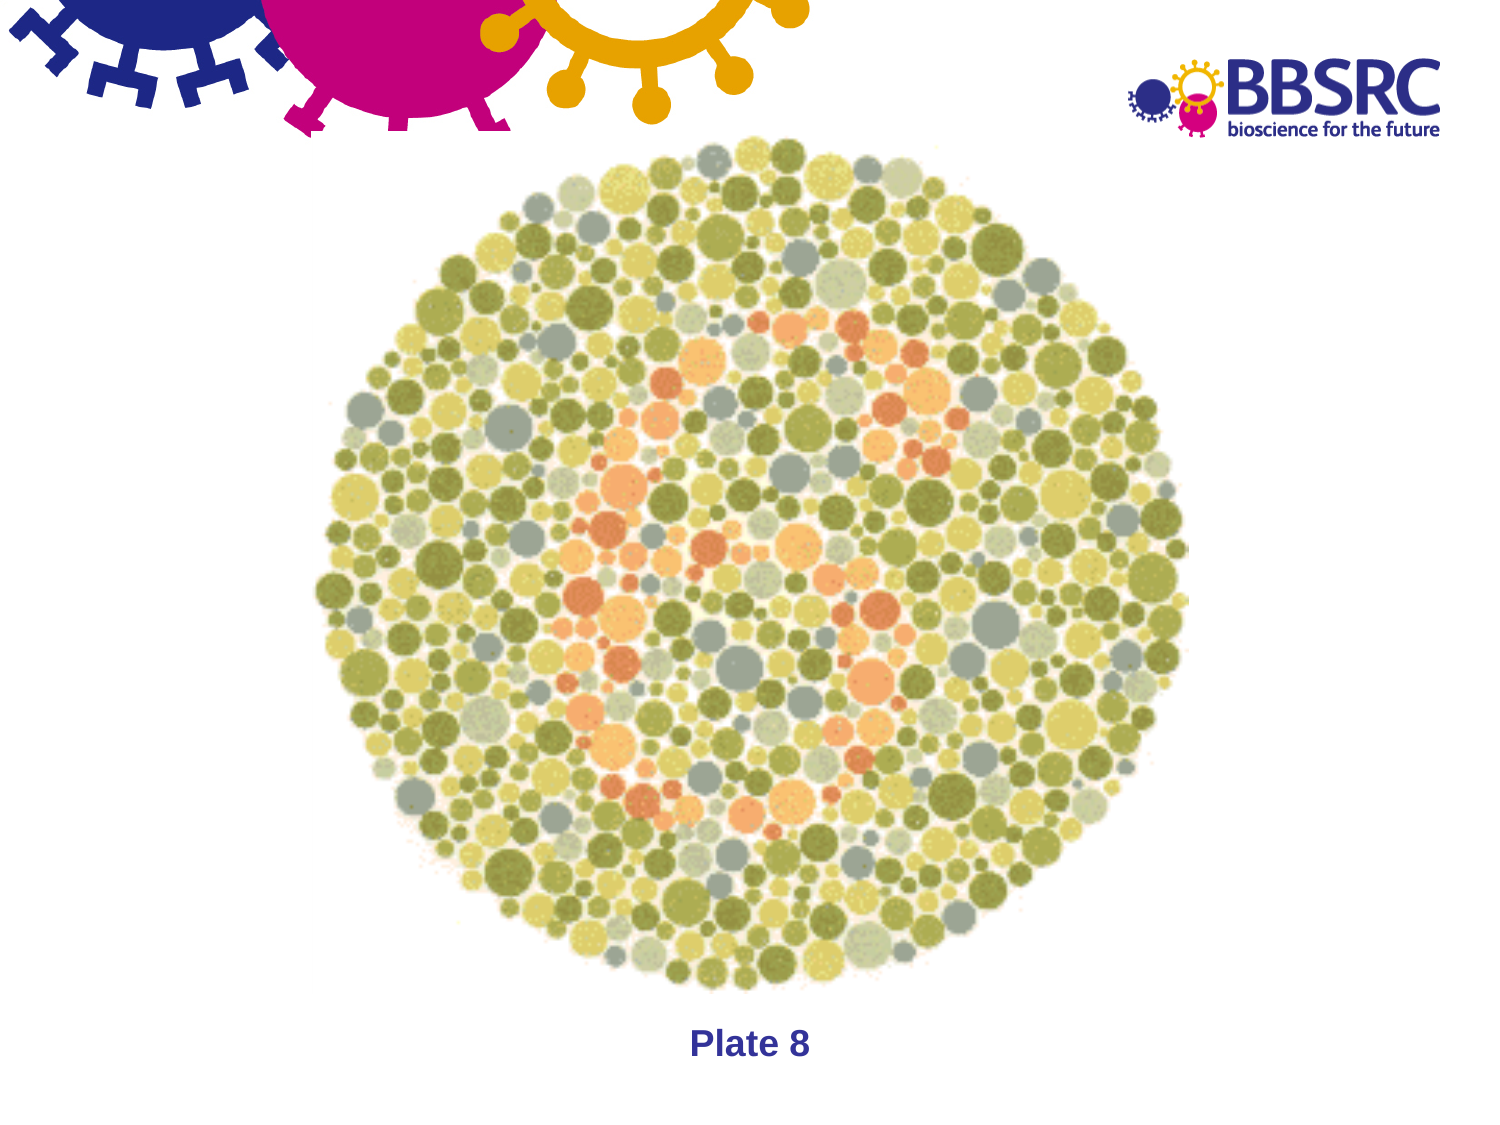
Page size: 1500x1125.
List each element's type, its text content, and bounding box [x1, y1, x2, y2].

text_box Plate 8 [431, 1011, 1069, 1072]
picture [311, 131, 1189, 994]
